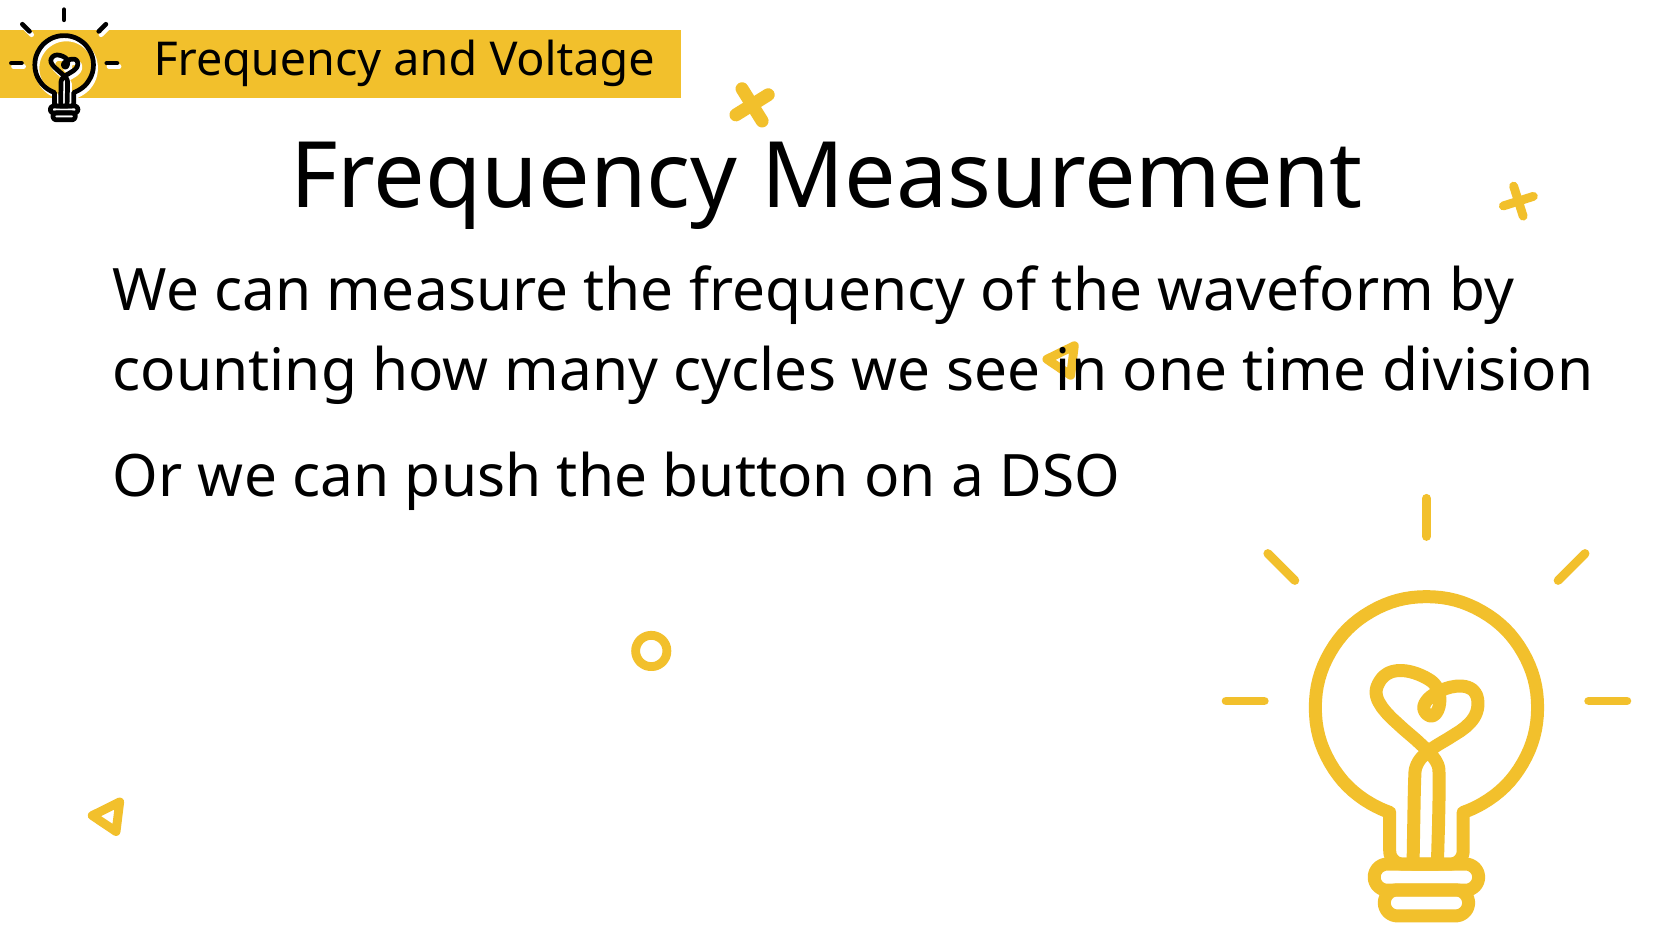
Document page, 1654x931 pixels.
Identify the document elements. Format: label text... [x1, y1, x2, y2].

list We can measure the frequency of the waveform by counting how many cycles we see in one time division Or we can push the button on a DSO [112, 247, 1601, 586]
subtitle Frequency and Voltage [132, 17, 677, 97]
title Frequency Measurement [82, 94, 1571, 250]
